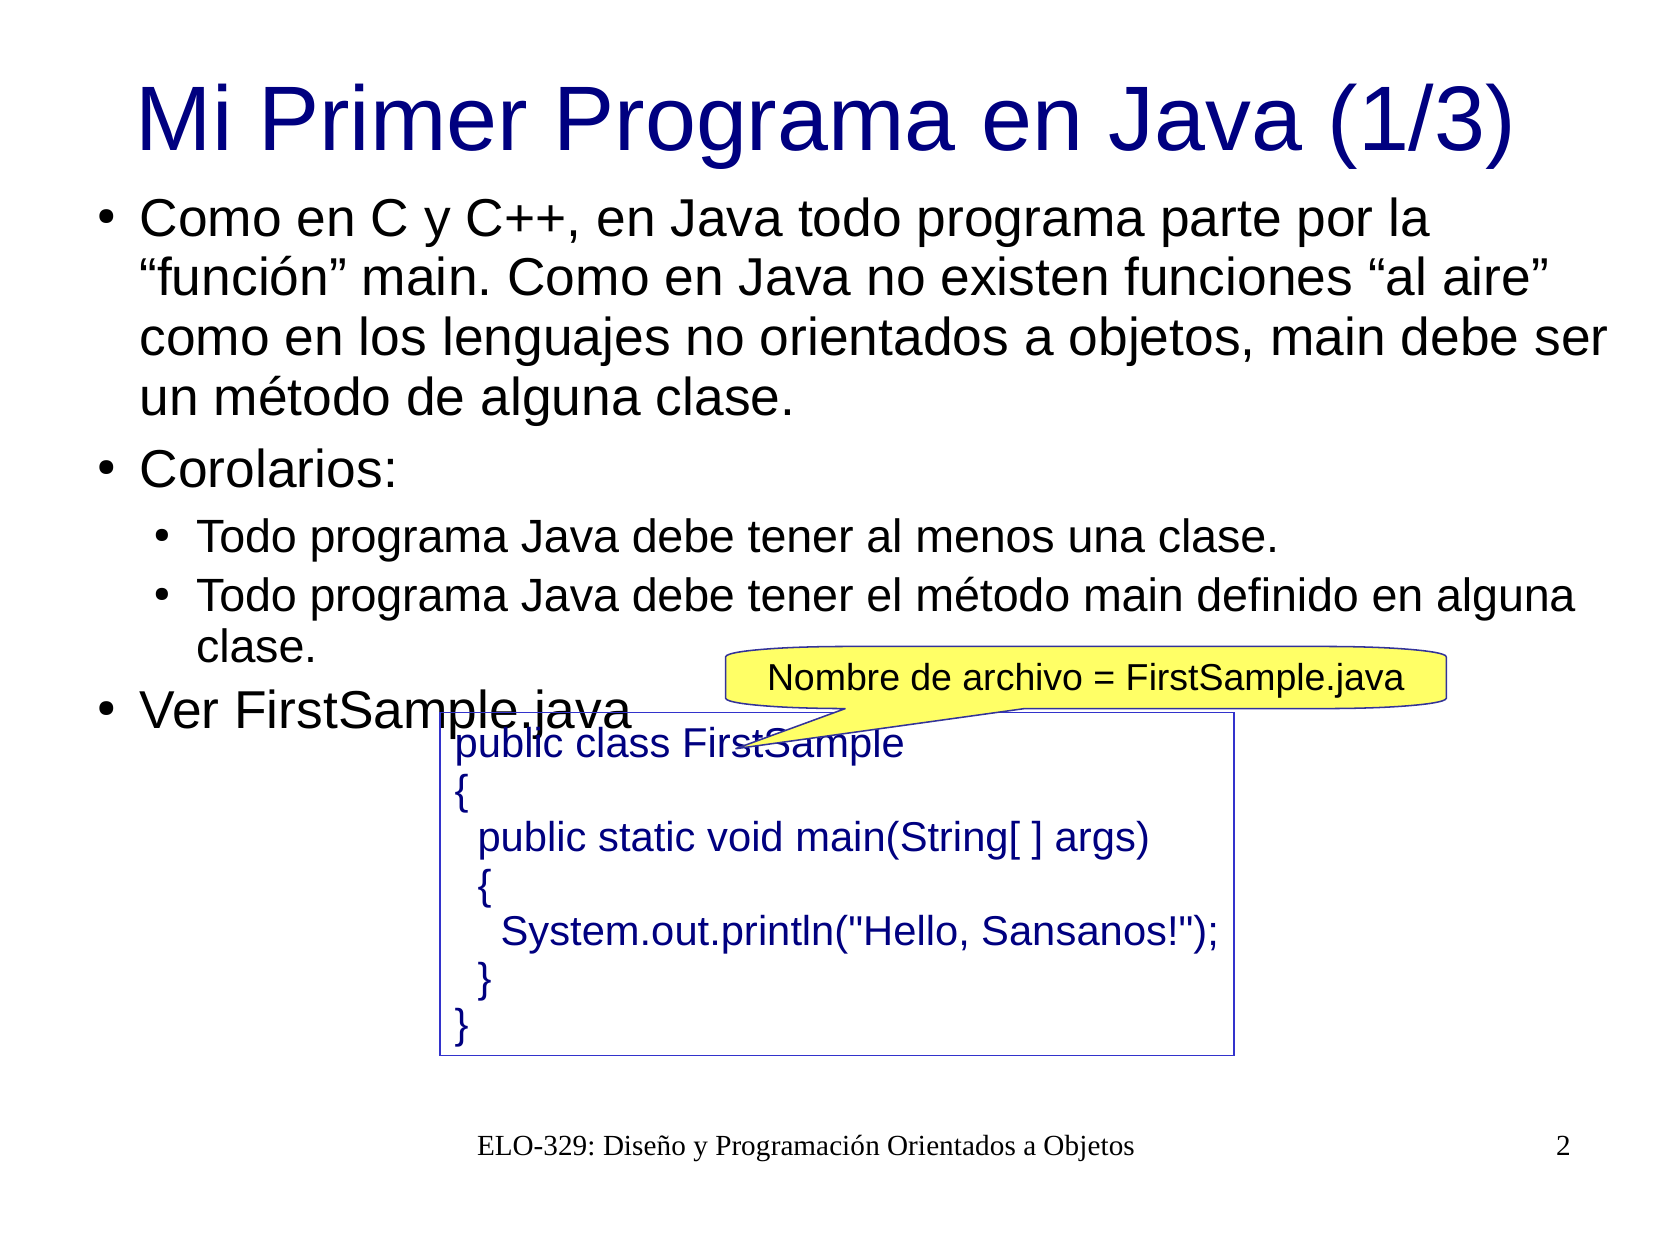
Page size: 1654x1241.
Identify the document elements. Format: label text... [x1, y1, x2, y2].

text_box public class FirstSample { public static void main(String[ ] args)‏ { System.out.println("Hello, Sansanos!"); } } [439, 712, 1235, 1056]
list Como en C y C++, en Java todo programa parte por la “función” main. Como en Java no existen funciones “al aire” como en los lenguajes no orientados a objetos, main debe ser un método de alguna clase. Corolarios: Todo programa Java debe tener al menos una clase. Todo programa Java debe tener el método main definido en alguna clase. Ver FirstSample.java [82, 187, 1637, 741]
title Mi Primer Programa en Java (1/3) [82, 49, 1571, 187]
text_box Nombre de archivo = FirstSample.java [725, 646, 1447, 749]
